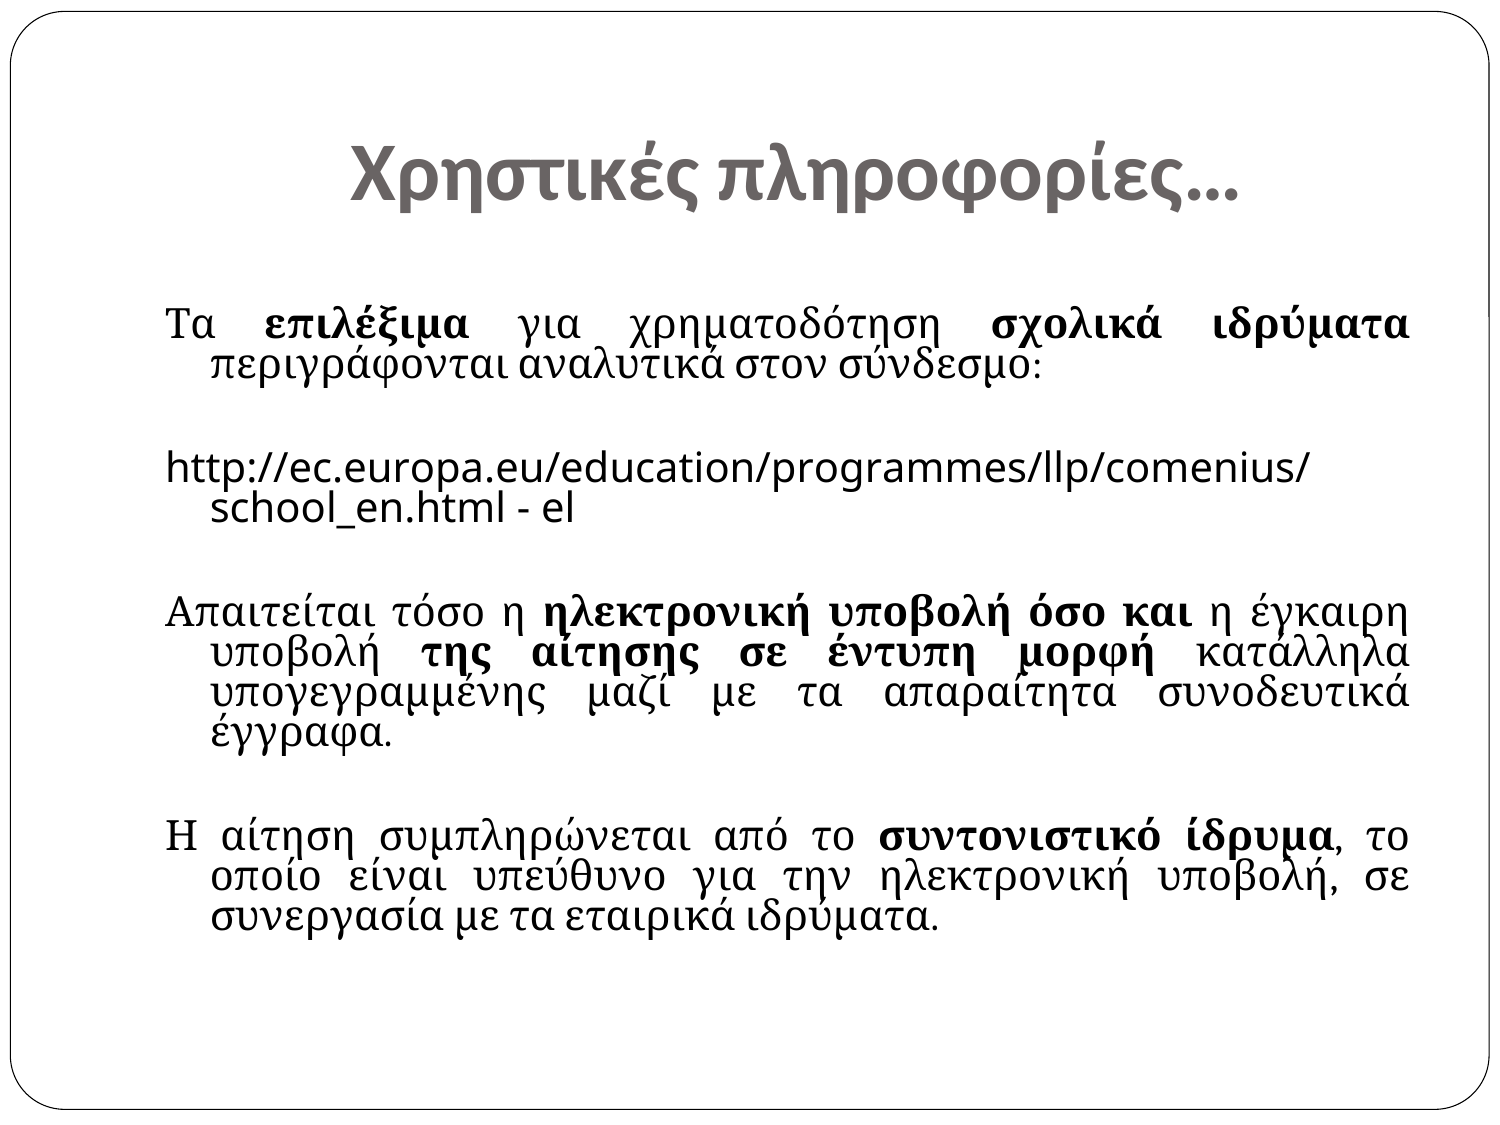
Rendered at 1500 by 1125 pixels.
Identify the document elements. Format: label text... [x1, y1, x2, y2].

list Τα επιλέξιμα για χρηματοδότηση σχολικά ιδρύματα περιγράφονται αναλυτικά στον σύνδεσμο: http://ec.europa.eu/education/programmes/llp/comenius/school_en.html - el Απαιτείται τόσο η ηλεκτρονική υποβολή όσο και η έγκαιρη υποβολή της αίτησης σε έντυπη μορφή κατάλληλα υπογεγραμμένης μαζί με τα απαραίτητα συνοδευτικά έγγραφα. Η αίτηση συμπληρώνεται από το συντονιστικό ίδρυμα, το οποίο είναι υπεύθυνο για την ηλεκτρονική υποβολή, σε συνεργασία με τα εταιρικά ιδρύματα. [150, 237, 1426, 988]
title Χρηστικές πληροφορίες… [150, 44, 1426, 233]
